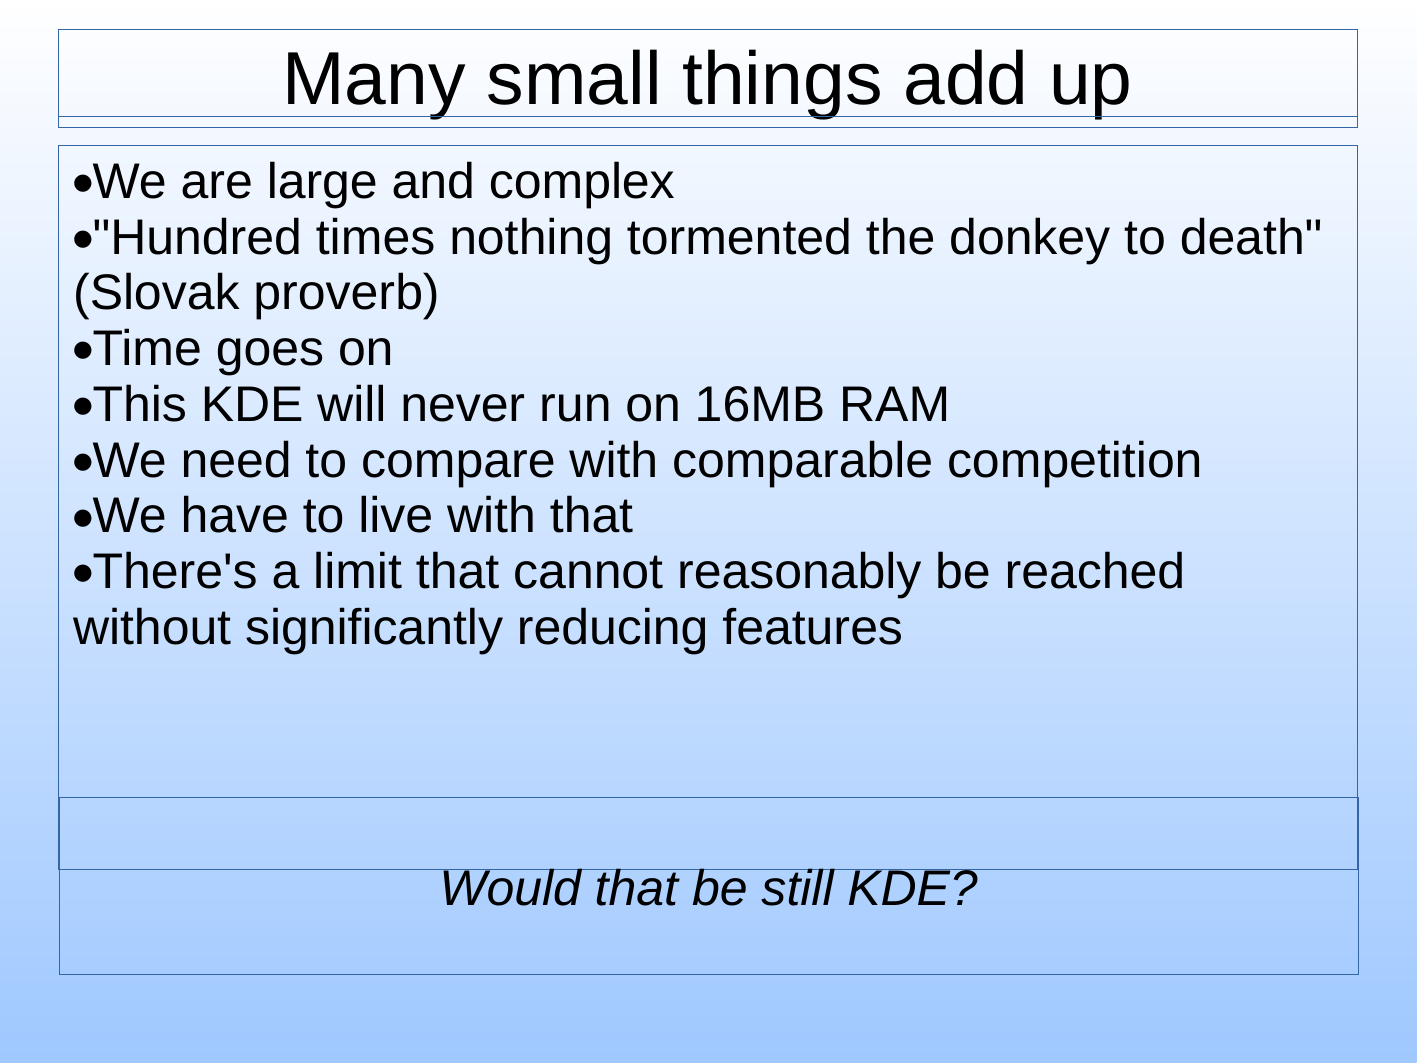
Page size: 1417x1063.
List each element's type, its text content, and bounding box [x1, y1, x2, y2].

text_box We are large and complex "Hundred times nothing tormented the donkey to death" (Slovak proverb) Time goes on This KDE will never run on 16MB RAM We need to compare with comparable competition We have to live with that There's a limit that cannot reasonably be reached without significantly reducing features [58, 145, 1358, 870]
text_box Would that be still KDE? [59, 797, 1359, 975]
text_box Many small things add up [58, 29, 1358, 116]
